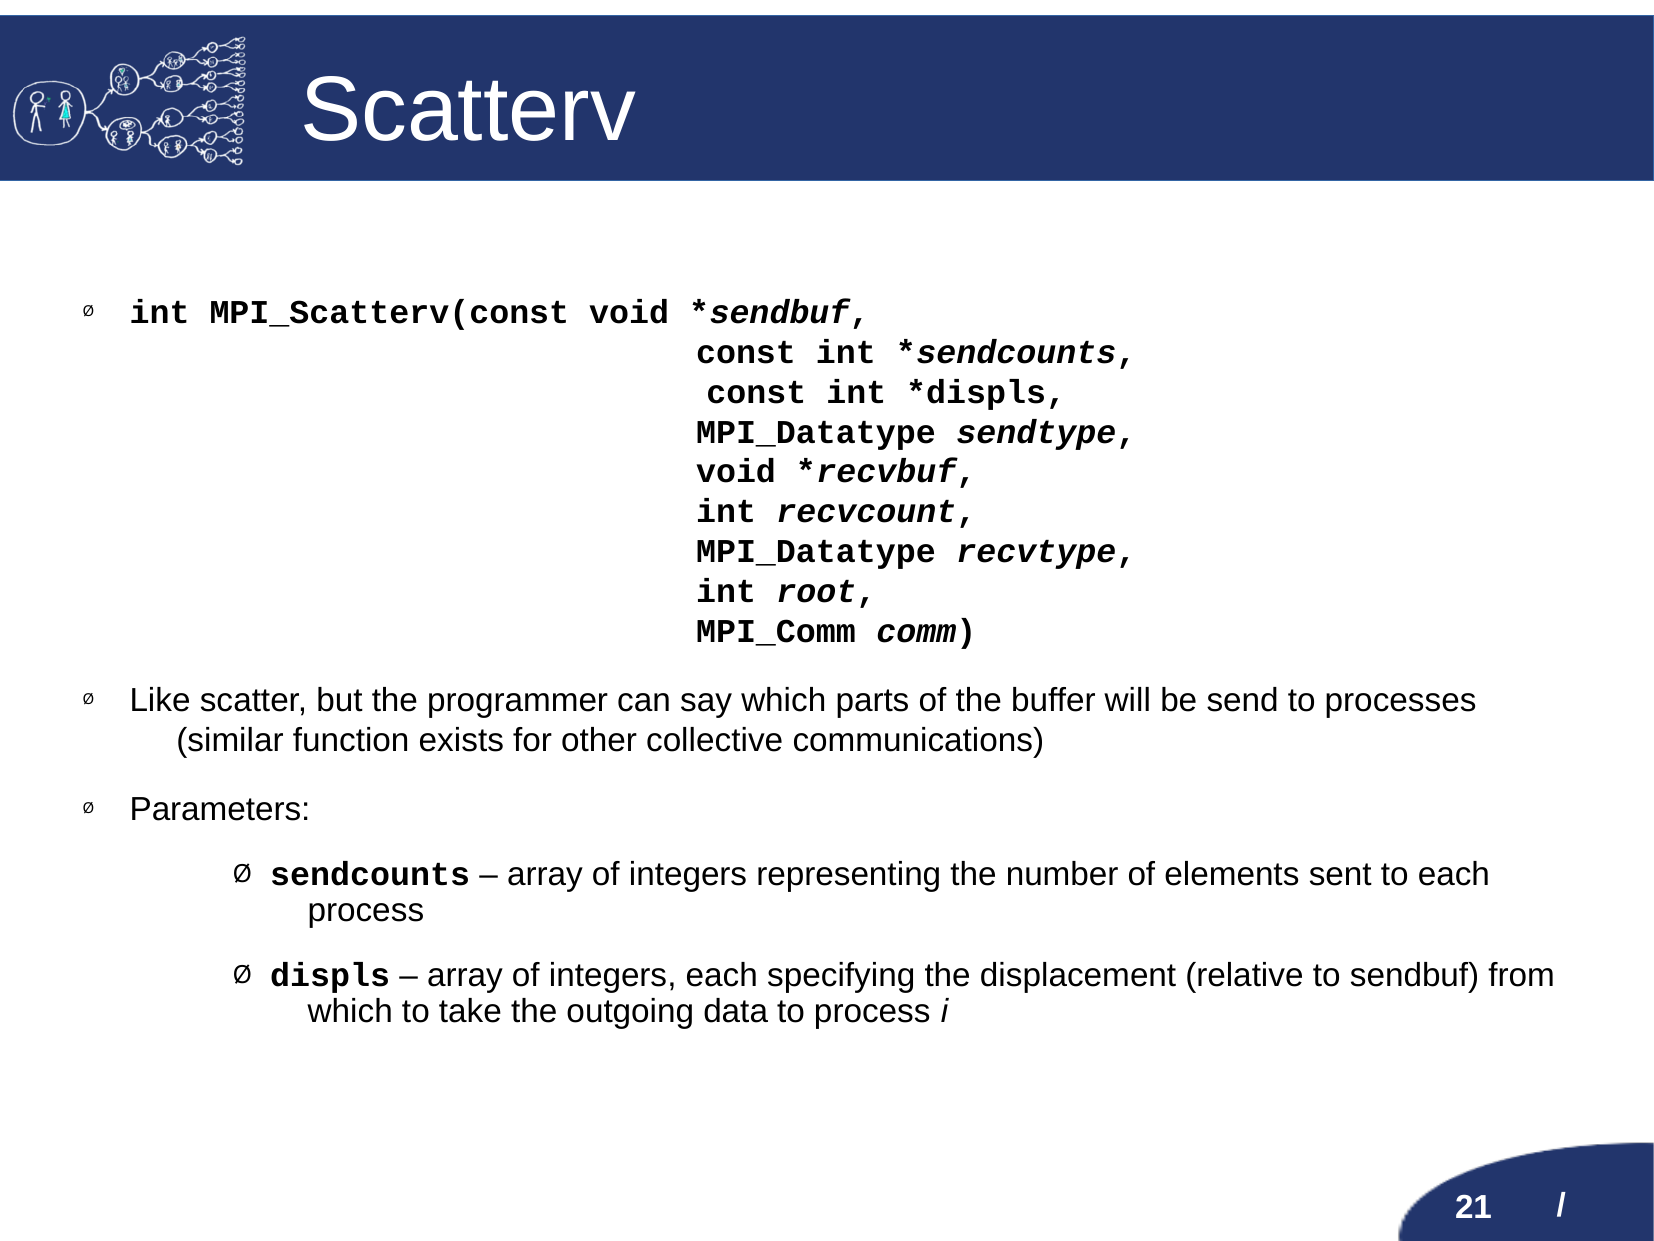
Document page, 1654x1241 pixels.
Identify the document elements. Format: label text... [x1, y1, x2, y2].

title Scatterv [300, 48, 1571, 152]
list int MPI_Scatterv(const void *sendbuf, const int *sendcounts, const int *displs, MPI_Datatype sendtype, void *recvbuf, int recvcount, MPI_Datatype recvtype, int root, MPI_Comm comm) Like scatter, but the programmer can say which parts of the buffer will be send to processes (similar function exists for other collective communications) Parameters: sendcounts – array of integers representing the number of elements sent to each process displs – array of integers, each specifying the displacement (relative to sendbuf) from which to take the outgoing data to process i [82, 290, 1571, 1126]
text_box [1455, 1185, 1546, 1226]
